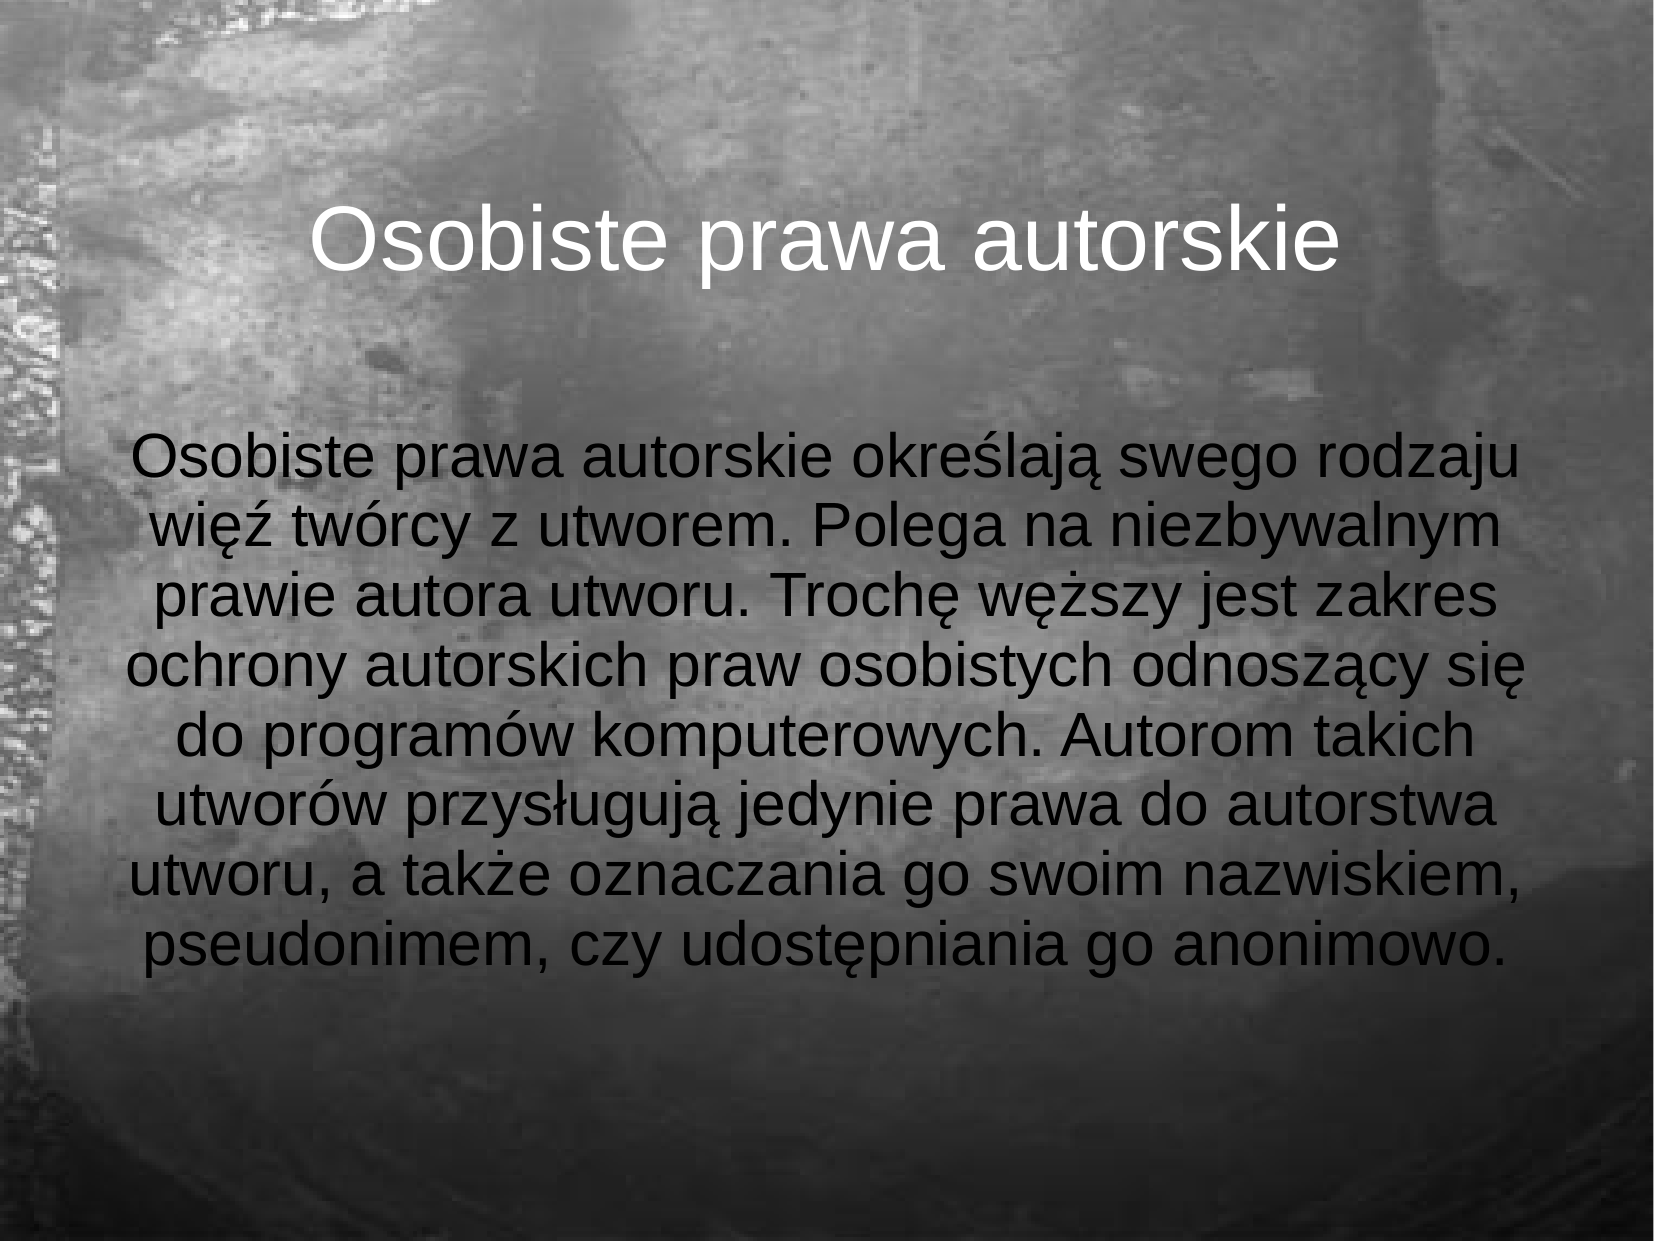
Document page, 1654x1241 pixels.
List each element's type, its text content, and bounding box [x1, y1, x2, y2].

subtitle Osobiste prawa autorskie określają swego rodzaju więź twórcy z utworem. Polega na niezbywalnym prawie autora utworu. Trochę węższy jest zakres ochrony autorskich praw osobistych odnoszący się do programów komputerowych. Autorom takich utworów przysługują jedynie prawa do autorstwa utworu, a także oznaczania go swoim nazwiskiem, pseudonimem, czy udostępniania go anonimowo. [82, 290, 1571, 1109]
title Osobiste prawa autorskie [82, 135, 1571, 290]
picture [0, 0, 1654, 1241]
